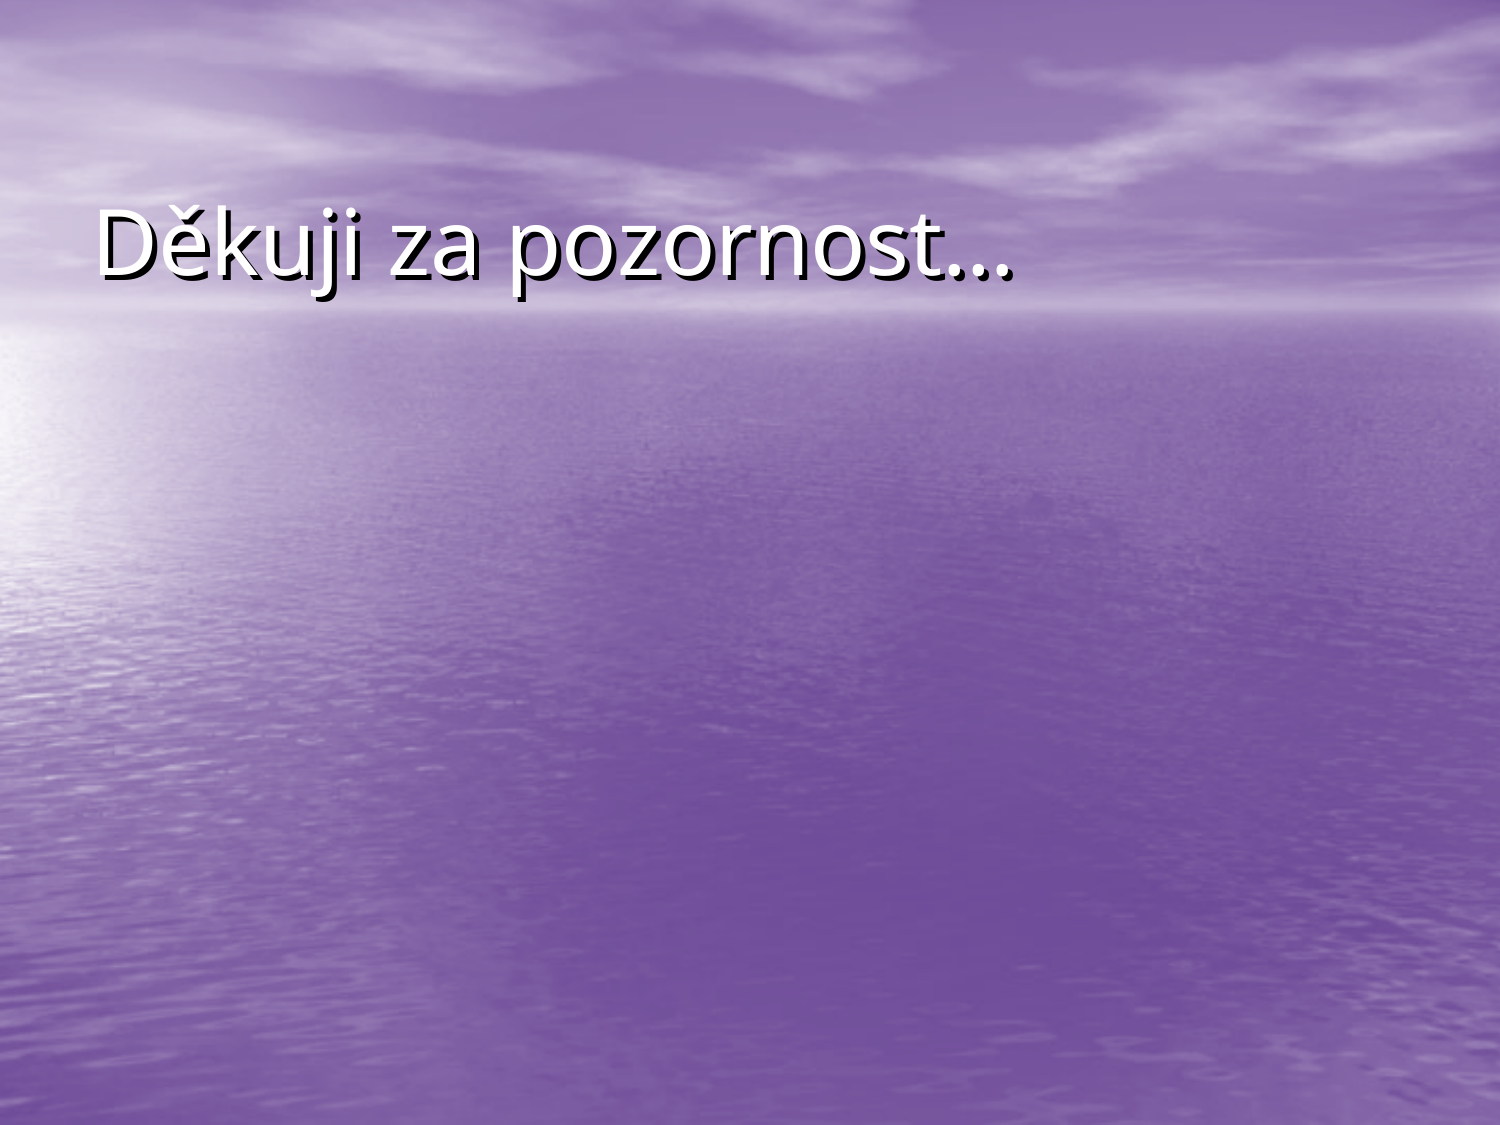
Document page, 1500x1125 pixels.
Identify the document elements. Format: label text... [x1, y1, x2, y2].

list [75, 432, 1426, 988]
title Děkuji za pozornost… [76, 125, 1427, 353]
